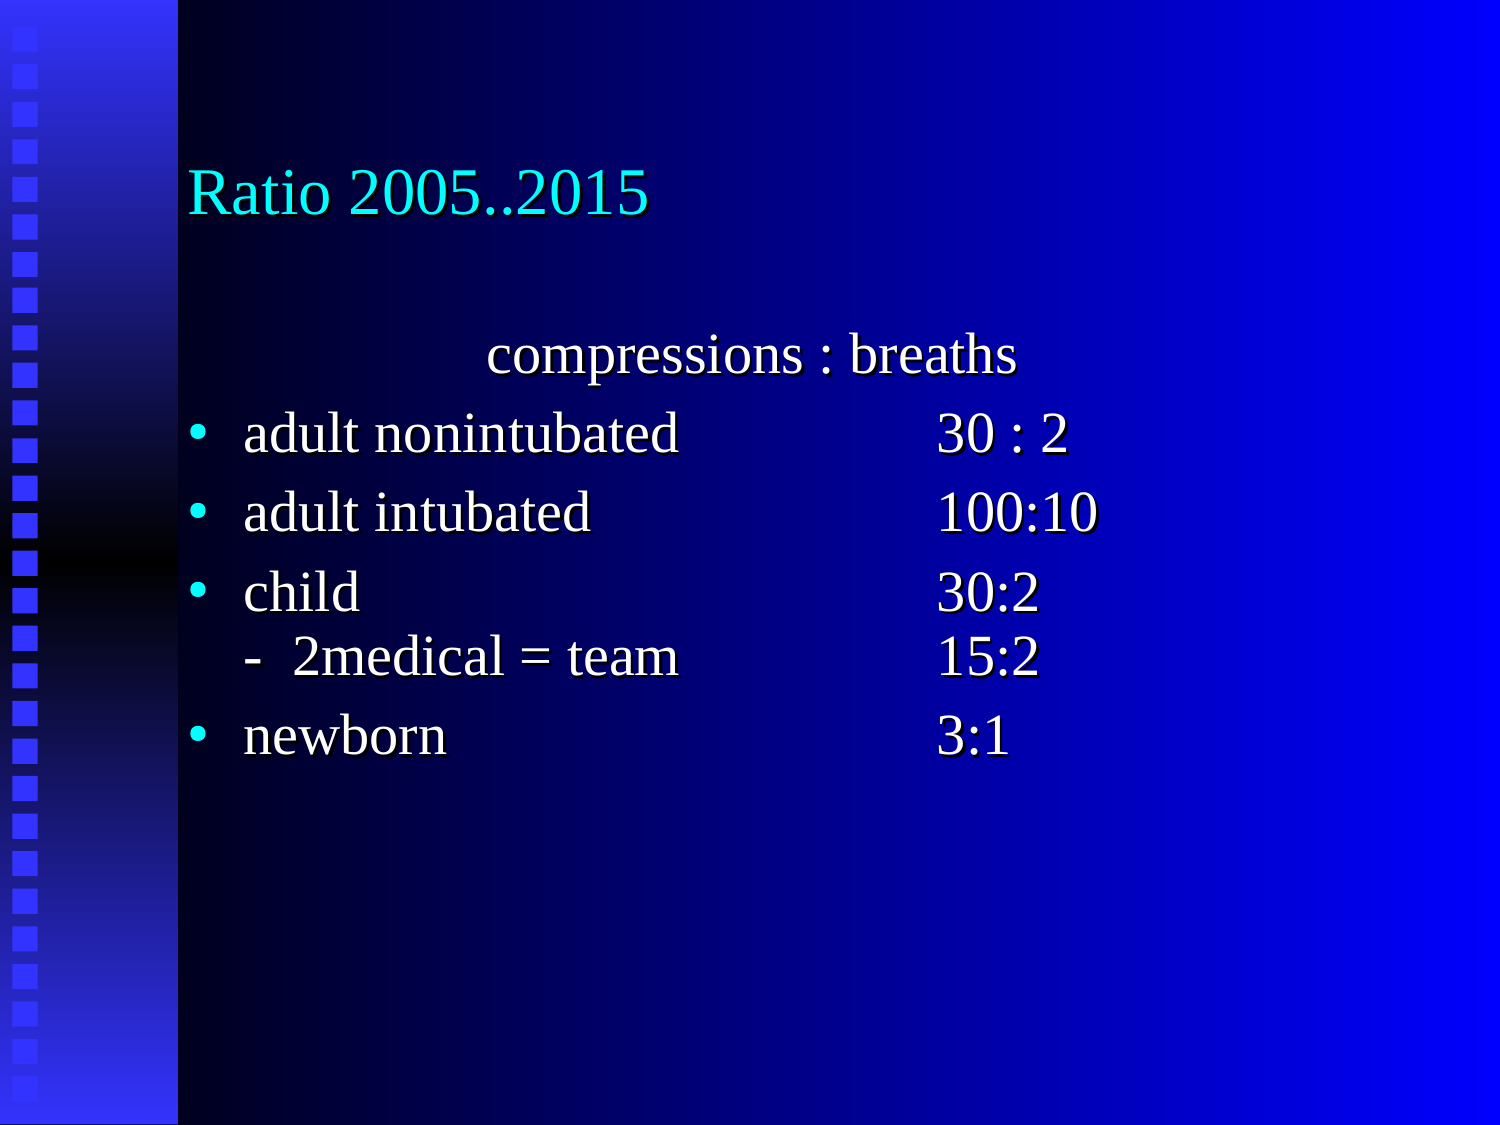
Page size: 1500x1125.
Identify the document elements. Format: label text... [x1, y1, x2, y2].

list compressions : breaths adult nonintubated 30 : 2 adult intubated 100:10 child 30:2 - 2medical = team 15:2 newborn 3:1 [187, 324, 1463, 1001]
title Ratio 2005..2015 [187, 99, 1463, 288]
